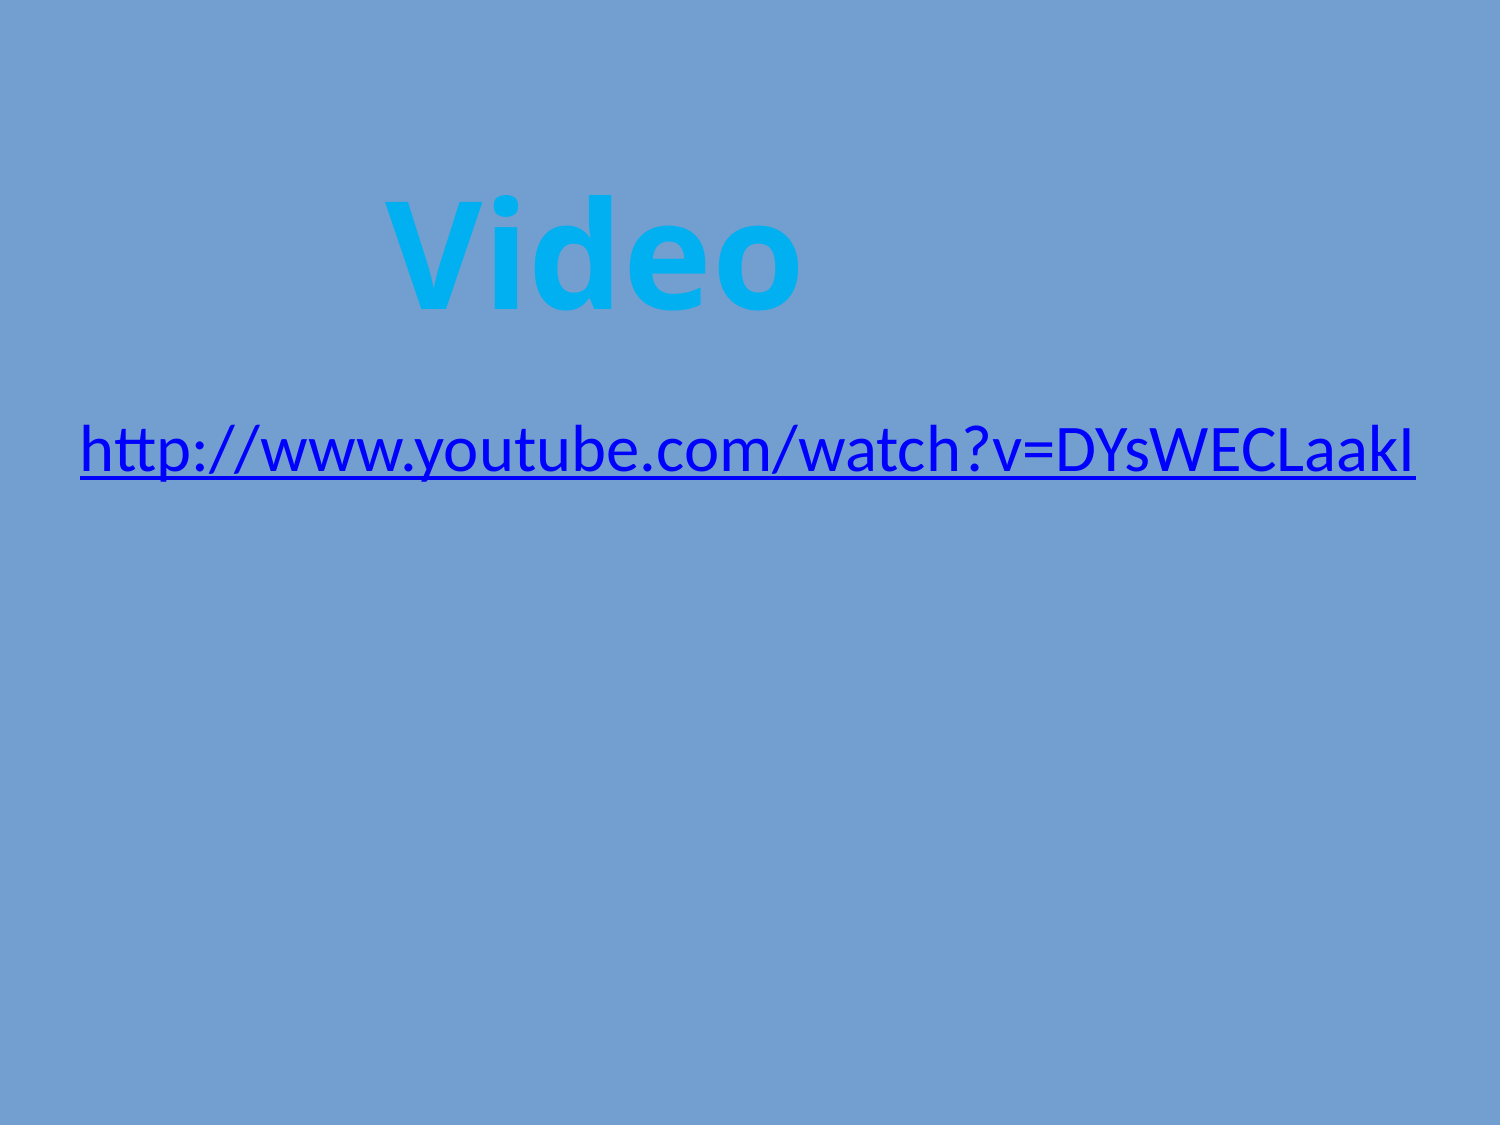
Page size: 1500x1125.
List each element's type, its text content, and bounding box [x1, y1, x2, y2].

title Video [253, 160, 977, 339]
list http://www.youtube.com/watch?v=DYsWECLaakI [64, 397, 1473, 674]
